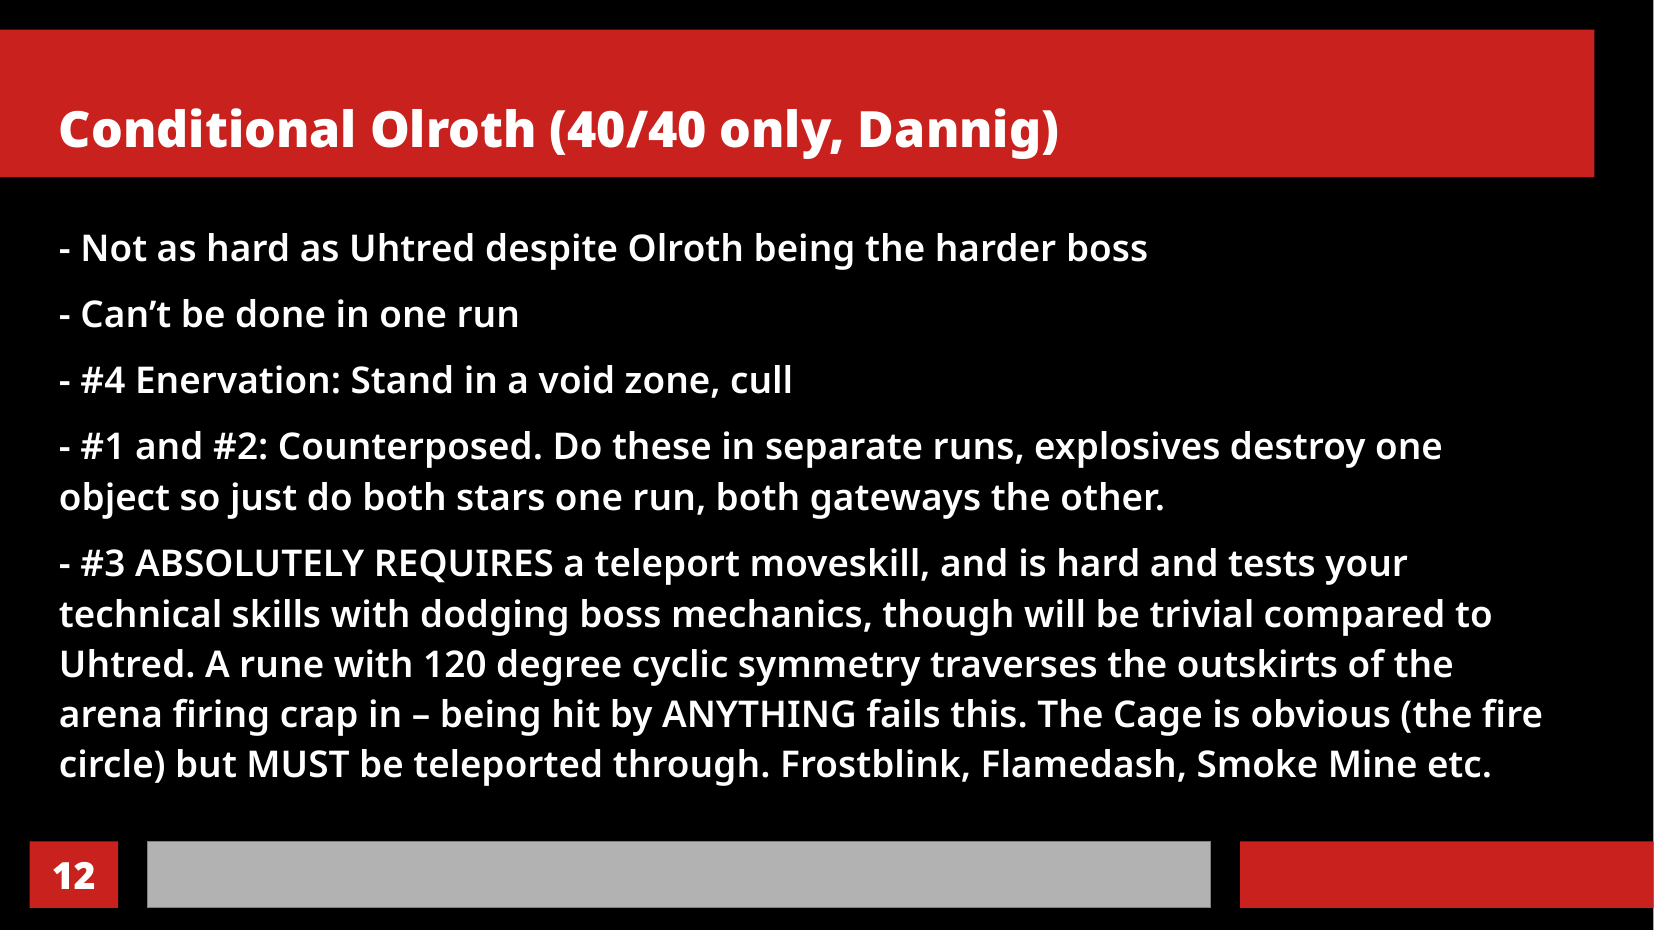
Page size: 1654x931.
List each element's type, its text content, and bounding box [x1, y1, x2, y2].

list - Not as hard as Uhtred despite Olroth being the harder boss - Can’t be done in one run - #4 Enervation: Stand in a void zone, cull - #1 and #2: Counterposed. Do these in separate runs, explosives destroy one object so just do both stars one run, both gateways the other. - #3 ABSOLUTELY REQUIRES a teleport moveskill, and is hard and tests your technical skills with dodging boss mechanics, though will be trivial compared to Uhtred. A rune with 120 degree cyclic symmetry traverses the outskirts of the arena firing crap in – being hit by ANYTHING fails this. The Cage is obvious (the fire circle) but MUST be teleported through. Frostblink, Flamedash, Smoke Mine etc. [59, 221, 1565, 798]
title Conditional Olroth (40/40 only, Dannig) [59, 44, 1595, 163]
